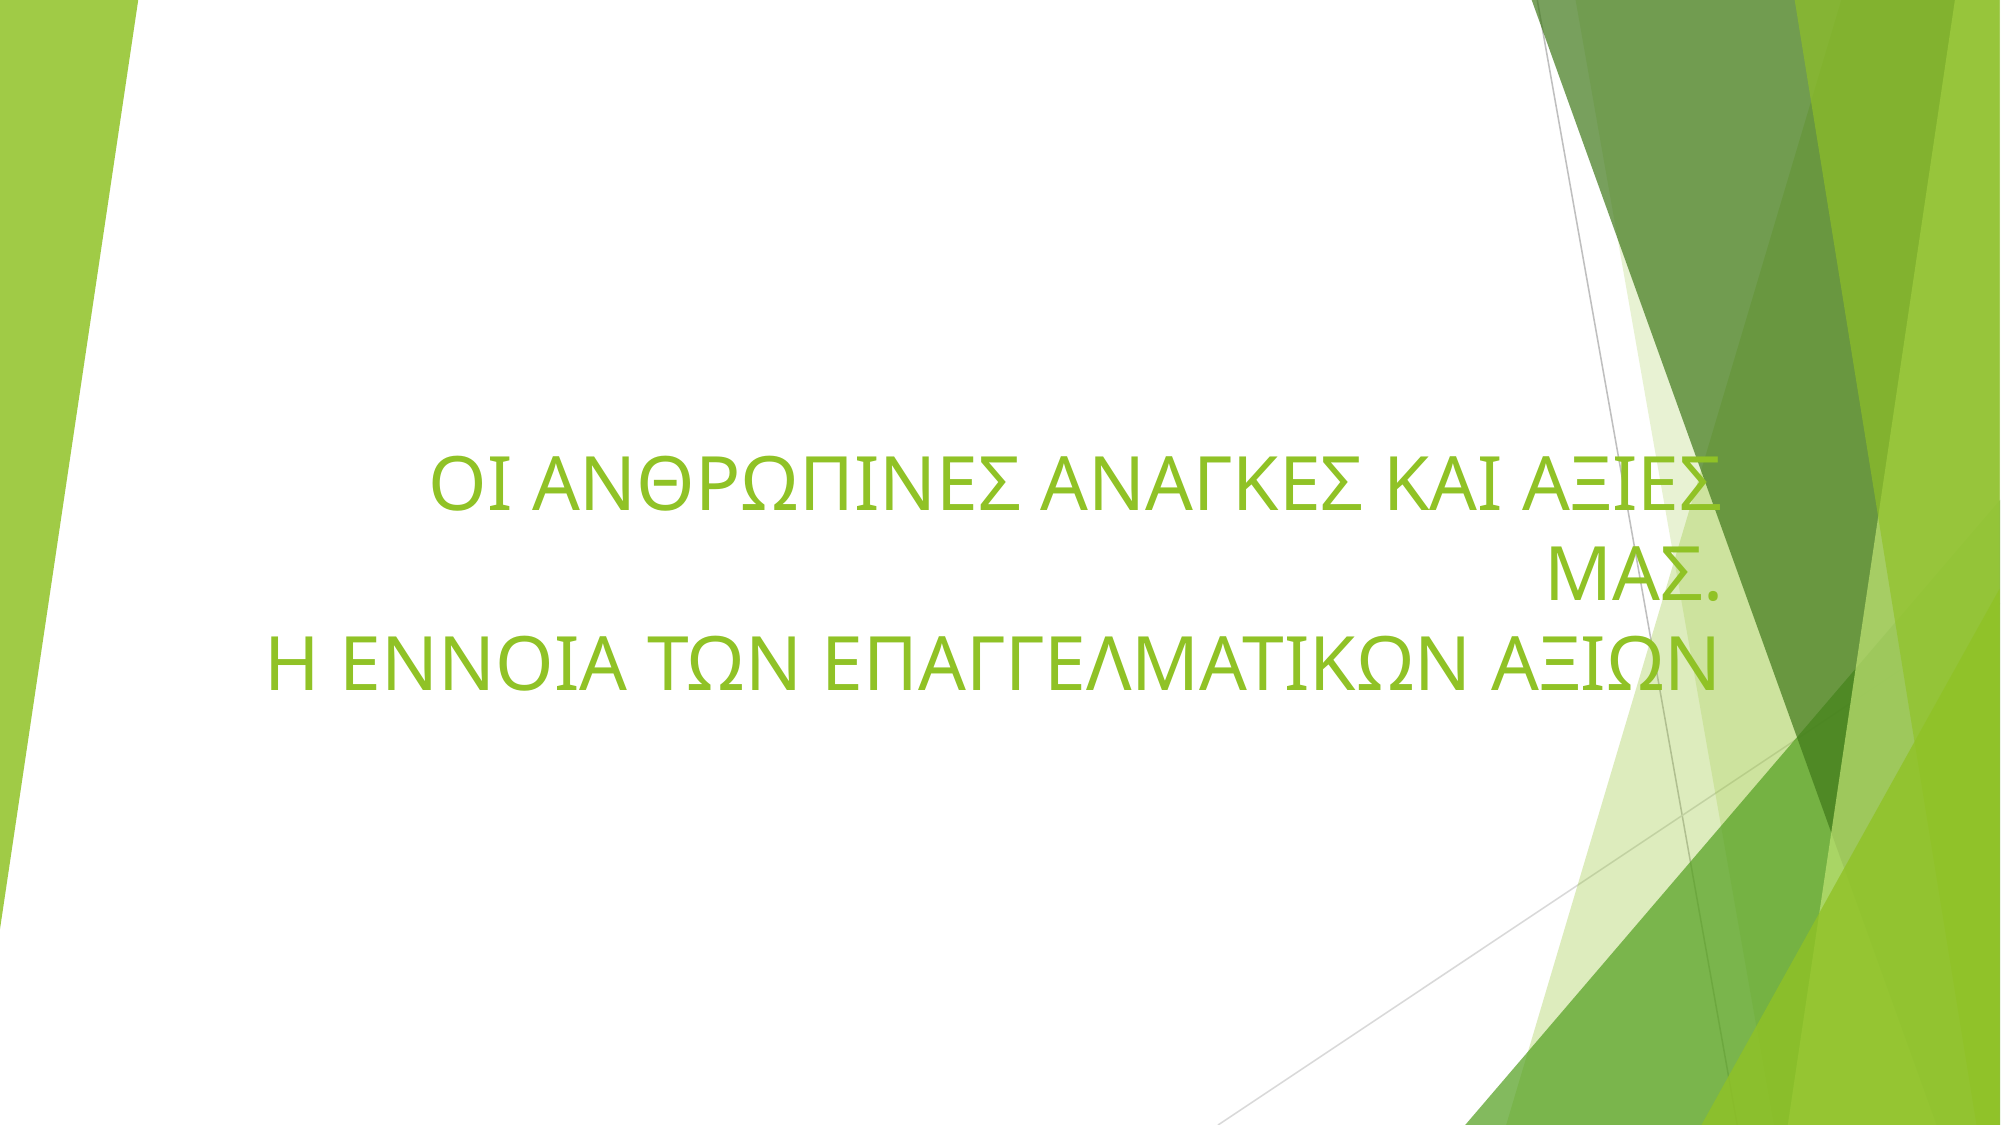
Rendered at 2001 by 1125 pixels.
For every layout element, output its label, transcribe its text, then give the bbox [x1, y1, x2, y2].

title ΟΙ ΑΝΘΡΩΠΙΝΕΣ ΑΝΑΓΚΕΣ ΚΑΙ ΑΞΙΕΣ ΜΑΣ. Η ΕΝΝΟΙΑ ΤΩΝ ΕΠΑΓΓΕΛΜΑΤΙΚΩΝ ΑΞΙΩΝ [249, 379, 1750, 713]
